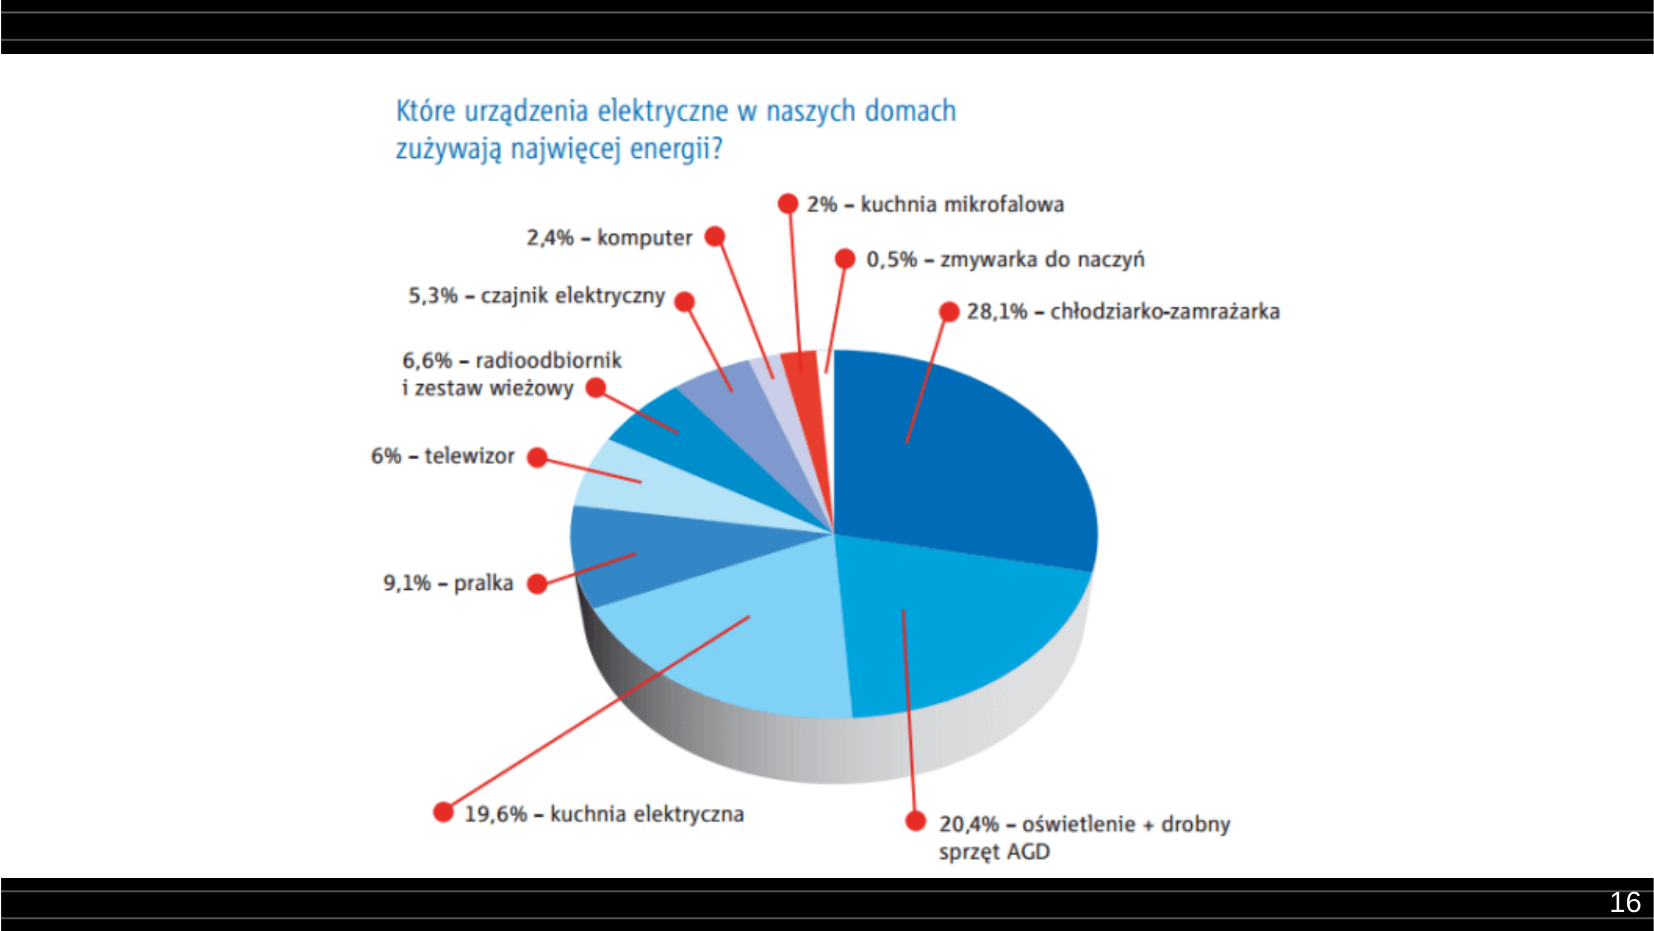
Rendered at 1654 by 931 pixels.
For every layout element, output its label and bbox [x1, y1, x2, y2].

picture [1, 878, 1654, 931]
picture [365, 82, 1288, 869]
picture [1, 0, 1654, 54]
